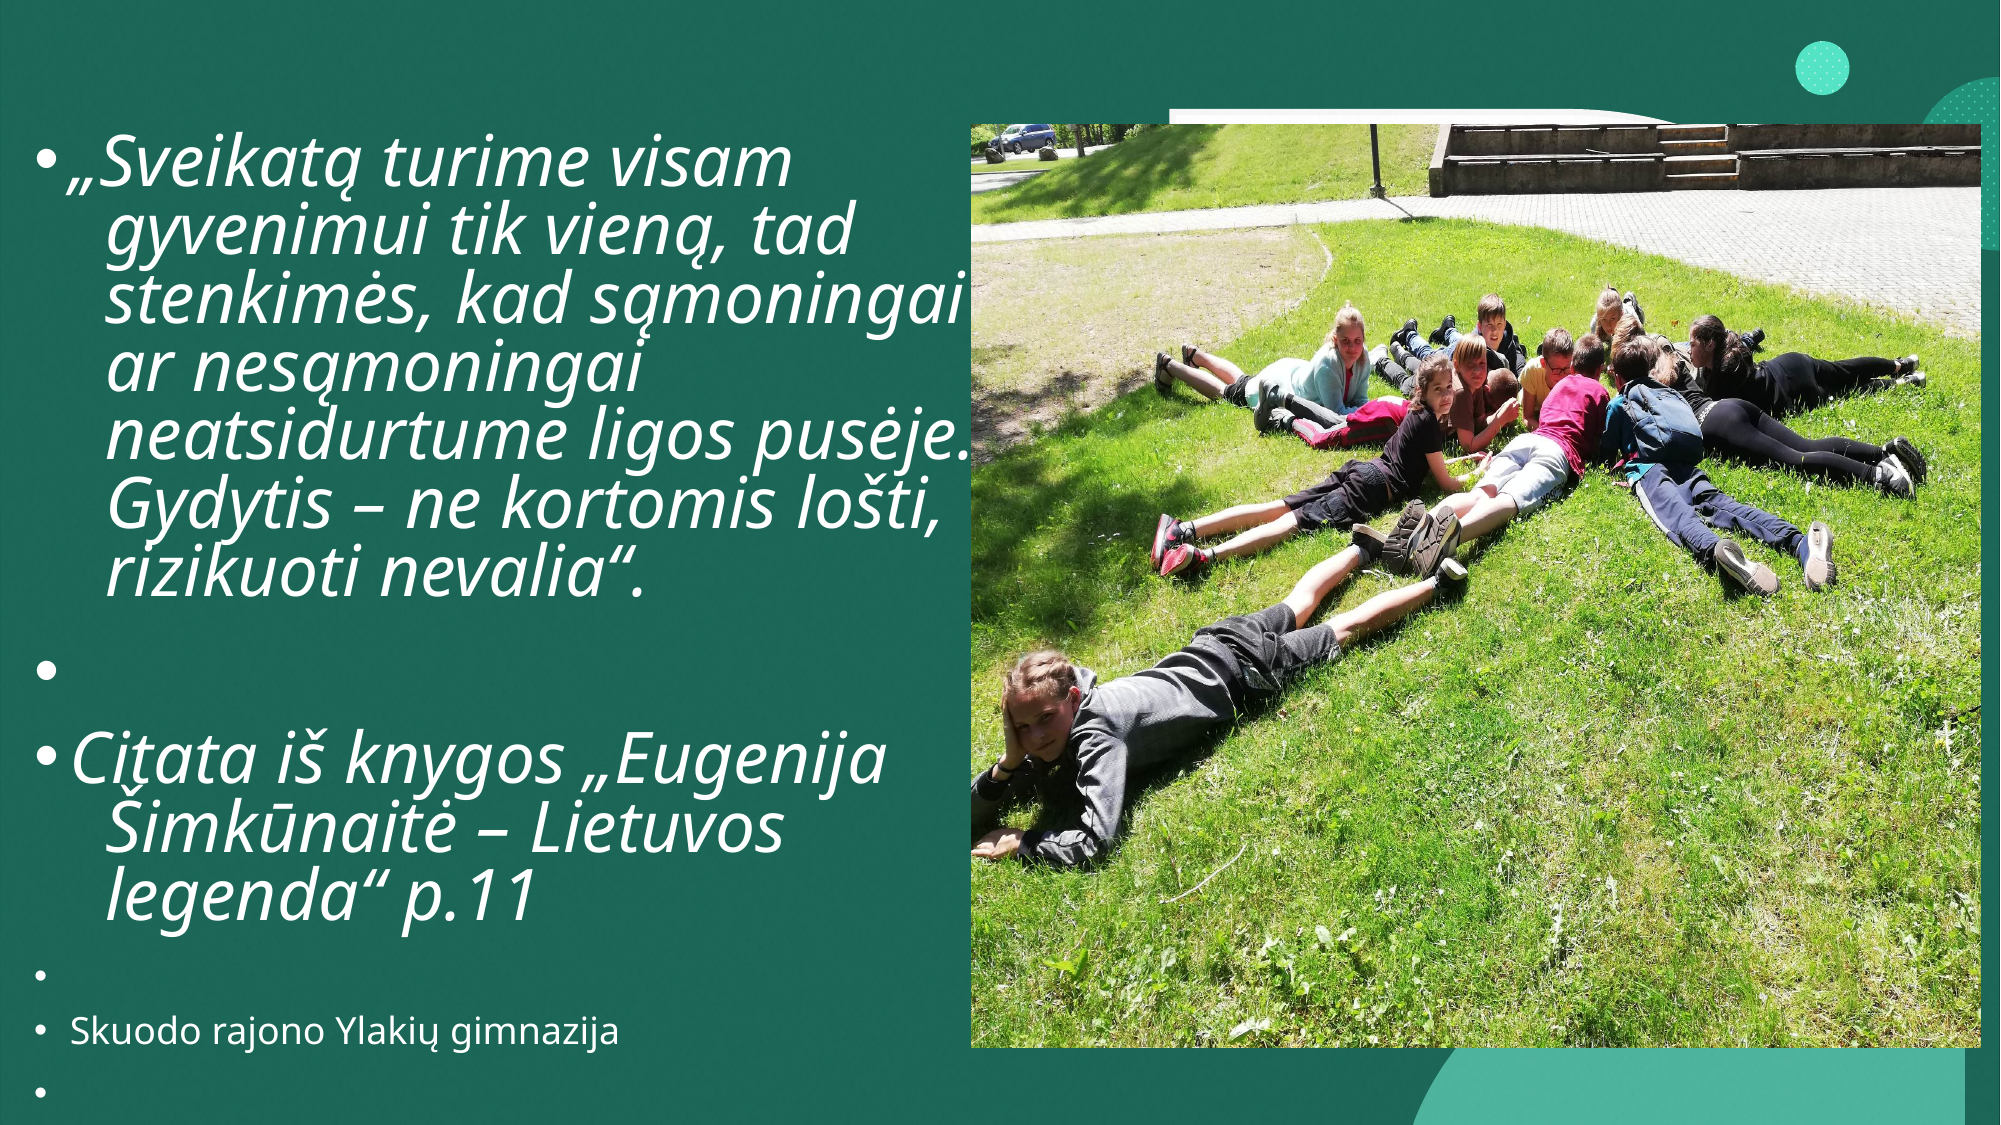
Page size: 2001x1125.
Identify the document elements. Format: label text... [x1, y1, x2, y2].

list „Sveikatą turime visam gyvenimui tik vieną, tad stenkimės, kad sąmoningai ar nesąmoningai neatsidurtume ligos pusėje. Gydytis – ne kortomis lošti, rizikuoti nevalia“. Citata iš knygos „Eugenija Šimkūnaitė – Lietuvos legenda“ p.11 Skuodo rajono Ylakių gimnazija [19, 124, 1000, 1125]
picture [971, 124, 1981, 1048]
text_box [0, 0, 2000, 1125]
